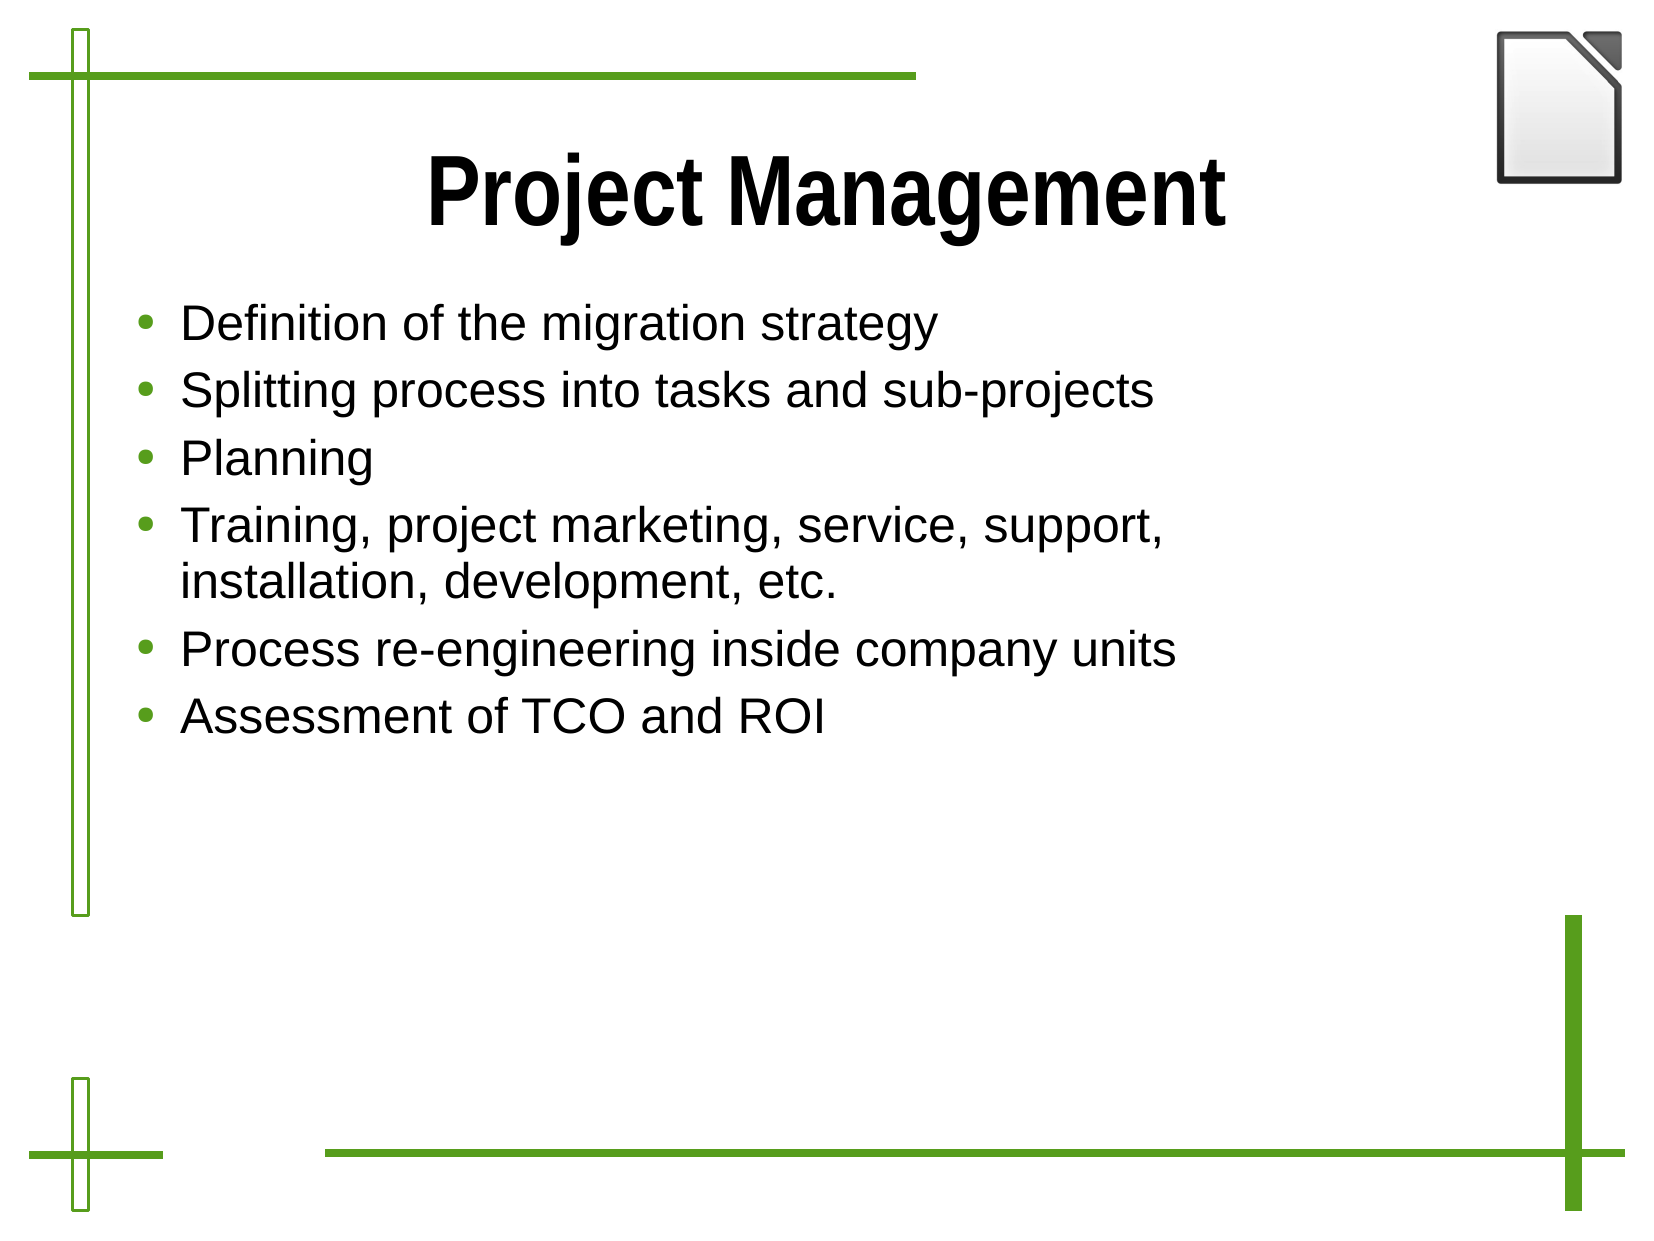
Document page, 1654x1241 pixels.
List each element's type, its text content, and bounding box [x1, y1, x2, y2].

picture [1494, 29, 1624, 186]
title Project Management [118, 118, 1536, 260]
list Definition of the migration strategy Splitting process into tasks and sub-projects Planning Training, project marketing, service, support, installation, development, etc. Process re-engineering inside company units Assessment of TCO and ROI [118, 295, 1536, 1123]
